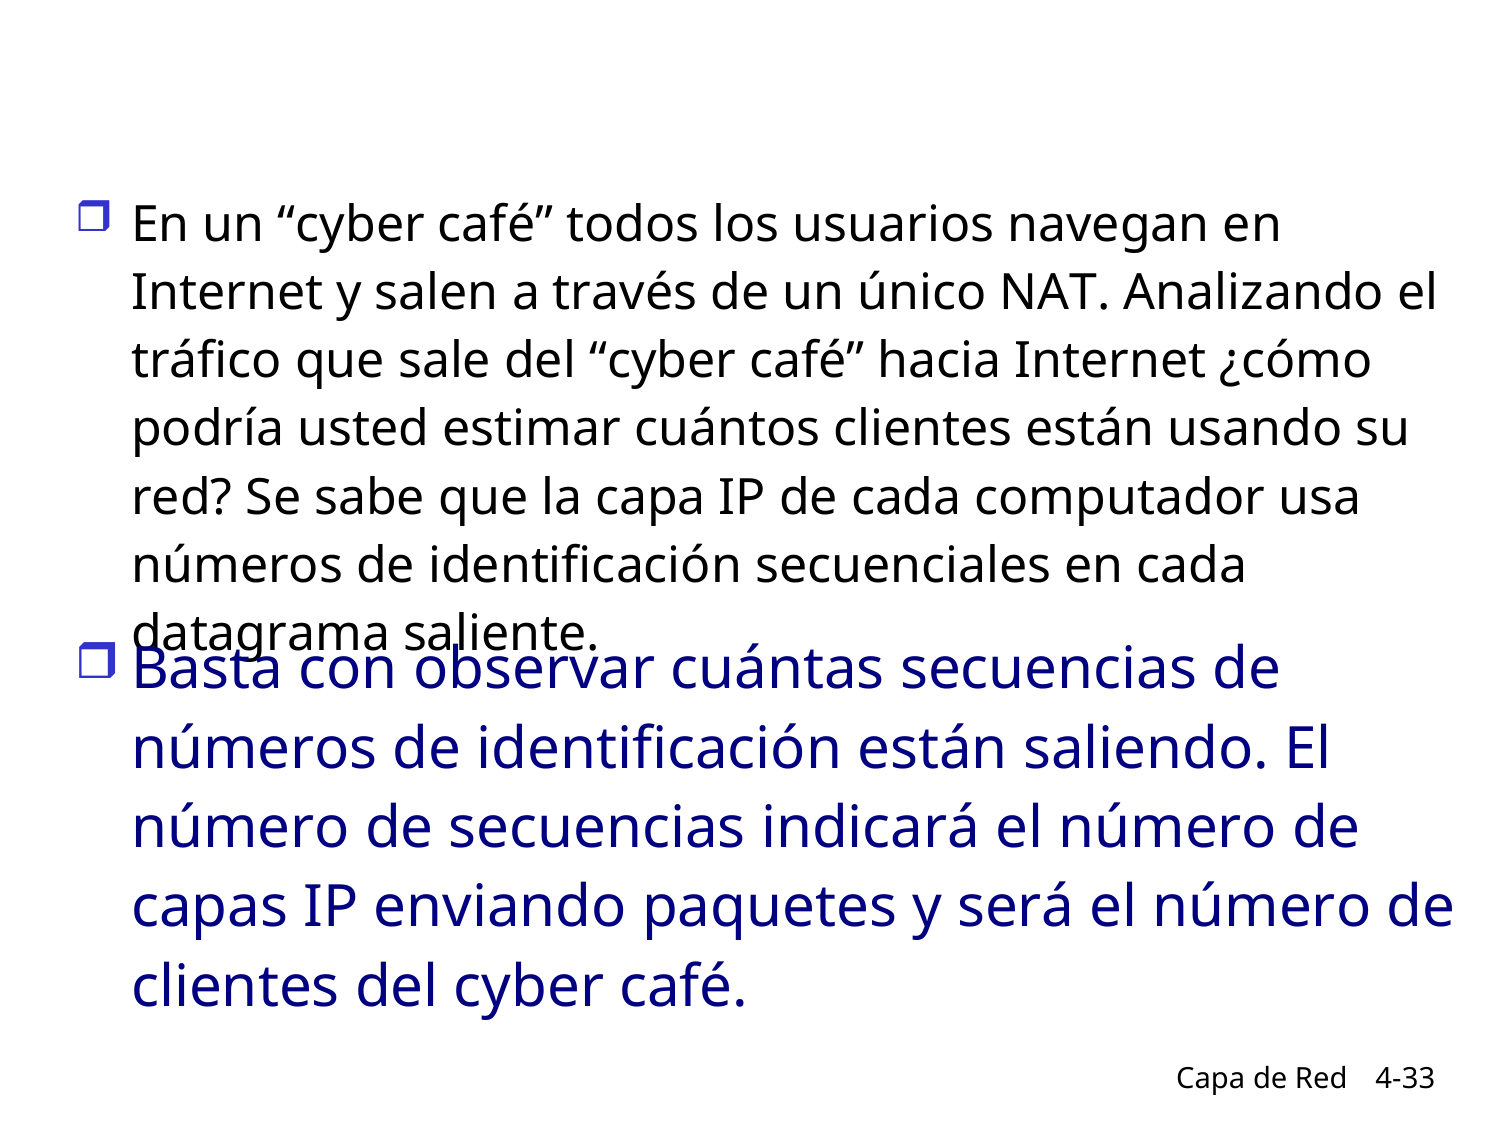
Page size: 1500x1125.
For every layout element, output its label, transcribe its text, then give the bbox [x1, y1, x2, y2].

list En un “cyber café” todos los usuarios navegan en Internet y salen a través de un único NAT. Analizando el tráfico que sale del “cyber café” hacia Internet ¿cómo podría usted estimar cuántos clientes están usando su red? Se sabe que la capa IP de cada computador usa números de identificación secuenciales en cada datagrama saliente. [75, 187, 1463, 589]
list Basta con observar cuántas secuencias de números de identificación están saliendo. El número de secuencias indicará el número de capas IP enviando paquetes y será el número de clientes del cyber café. [75, 626, 1463, 1028]
